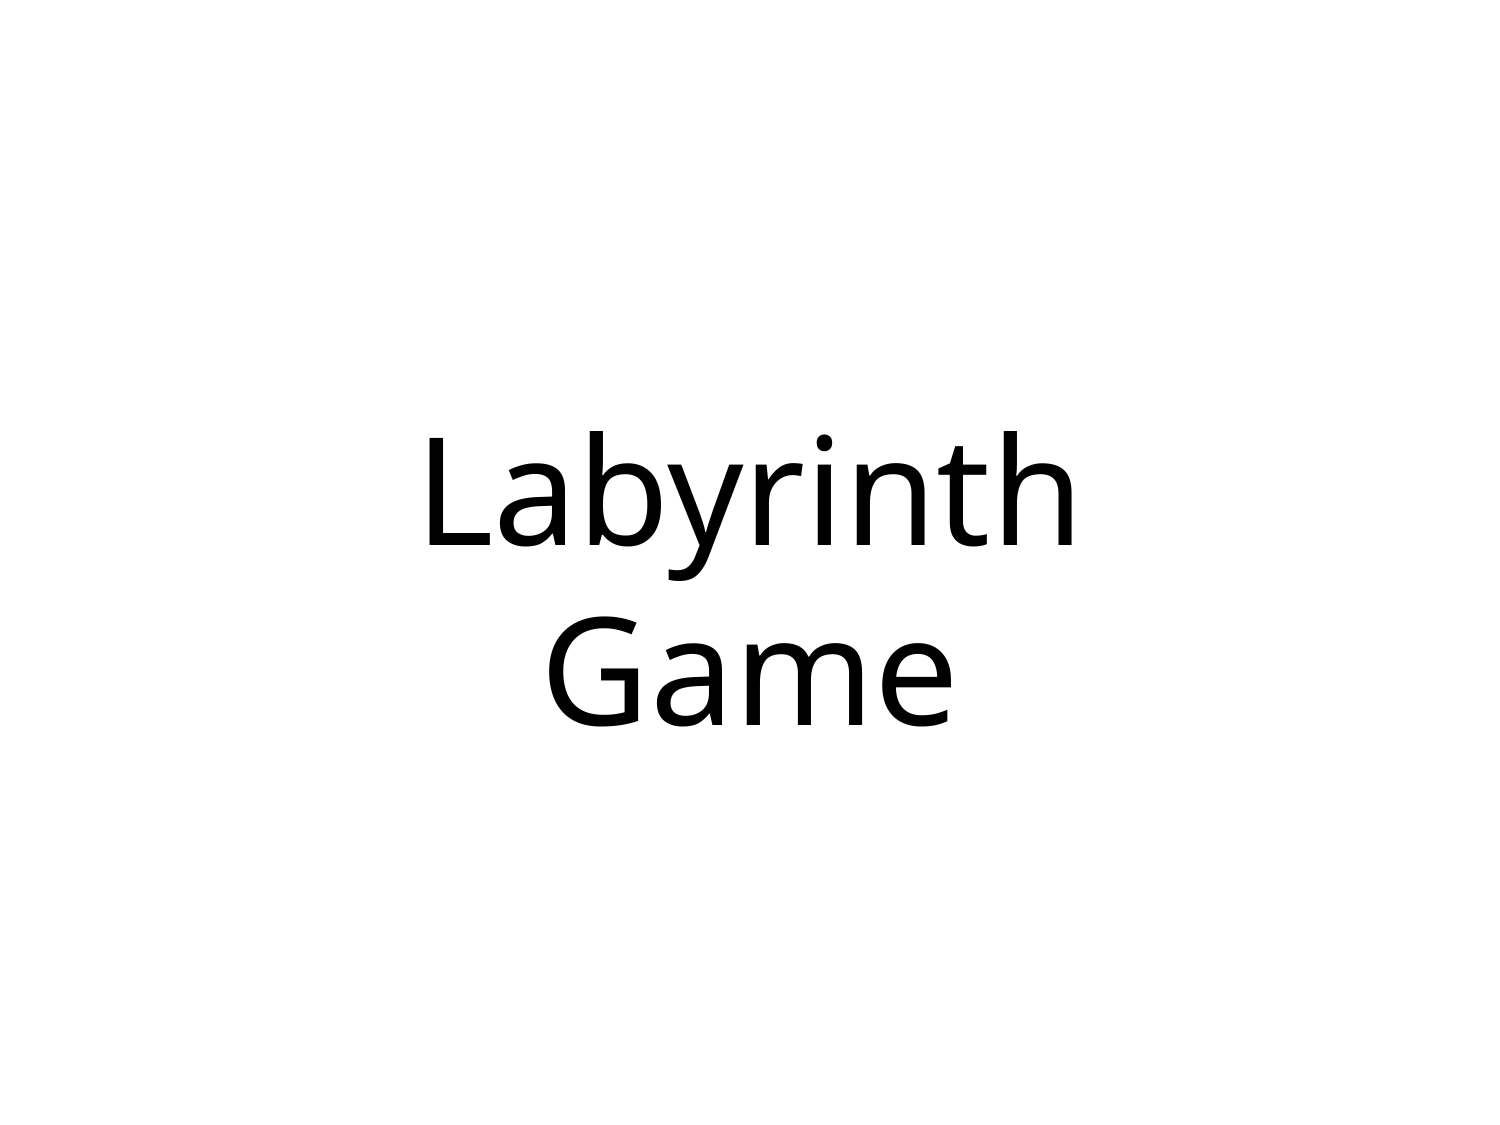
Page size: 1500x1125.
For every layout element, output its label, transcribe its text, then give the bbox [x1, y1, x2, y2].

title Labyrinth Game [75, 387, 1425, 575]
